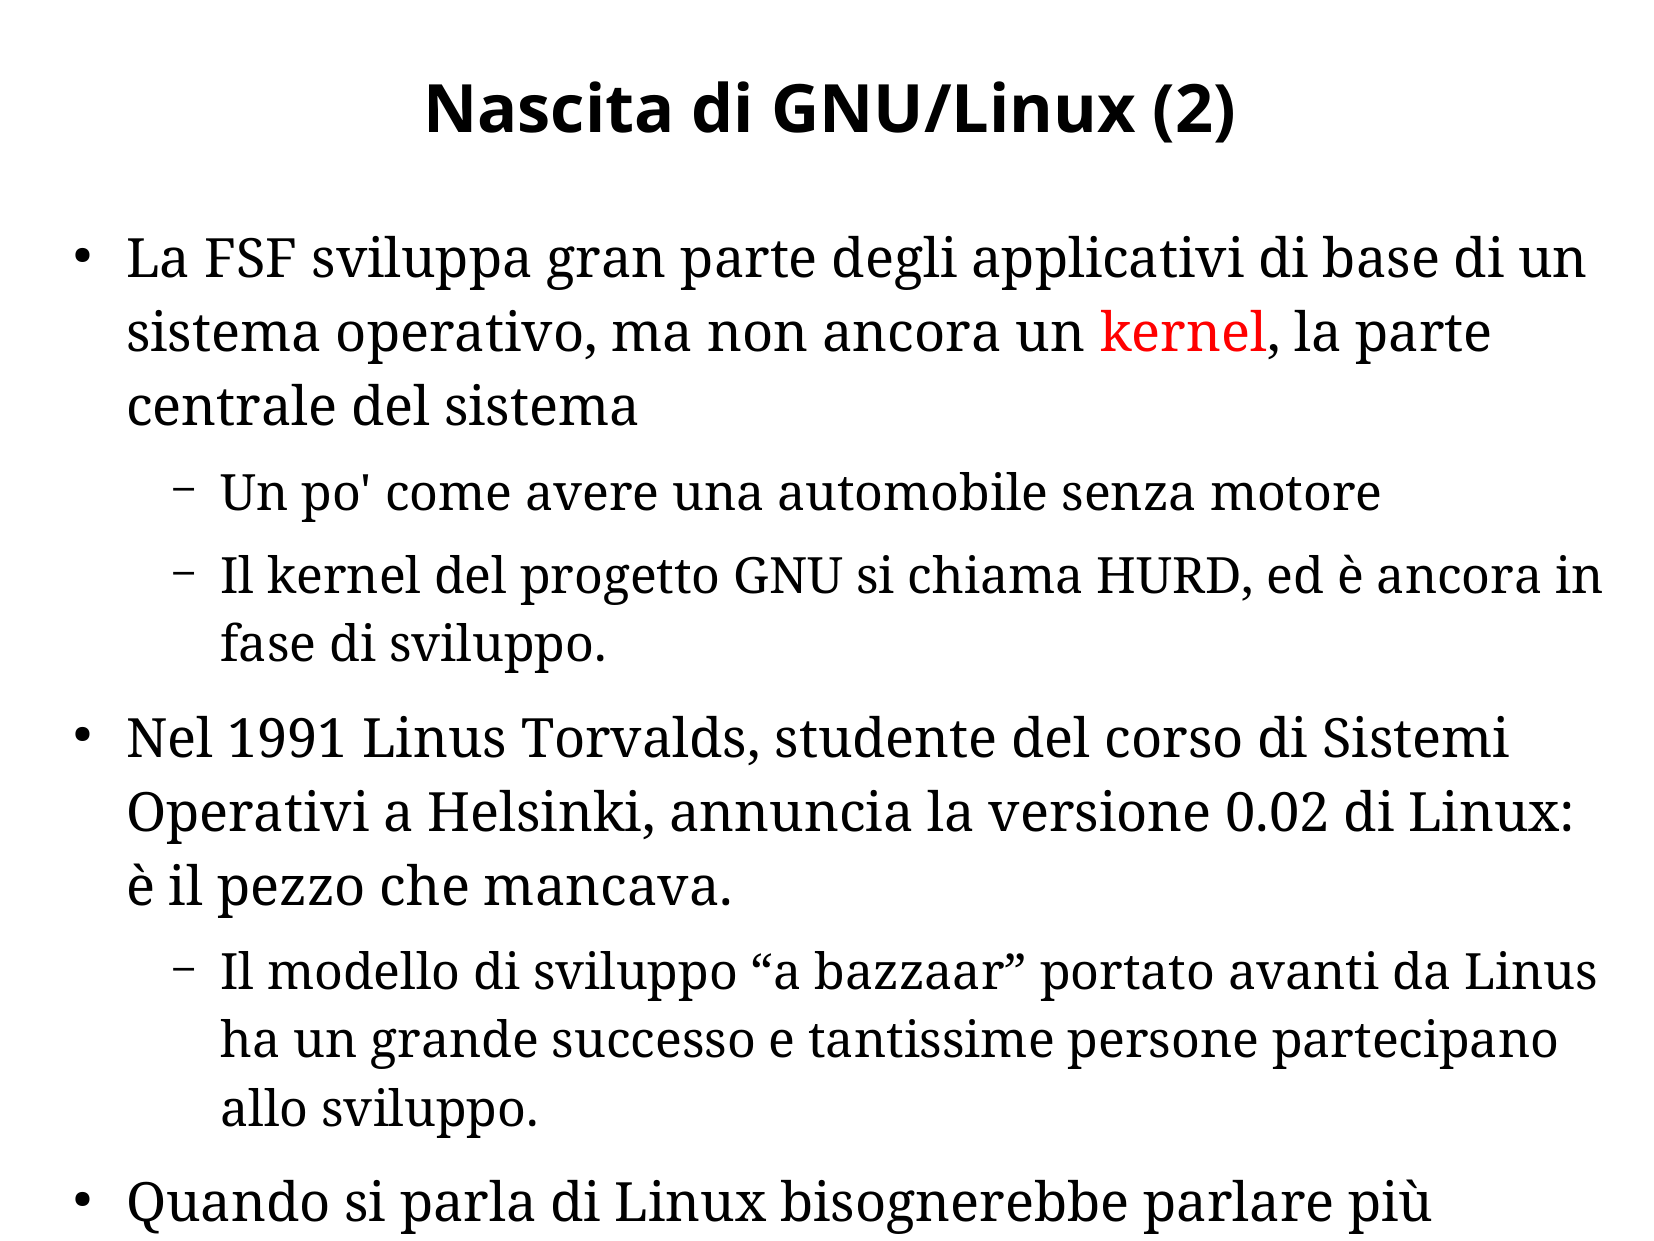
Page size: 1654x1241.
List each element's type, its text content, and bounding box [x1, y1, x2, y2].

title Nascita di GNU/Linux (2) [52, 42, 1608, 173]
list La FSF sviluppa gran parte degli applicativi di base di un sistema operativo, ma non ancora un kernel, la parte centrale del sistema Un po' come avere una automobile senza motore Il kernel del progetto GNU si chiama HURD, ed è ancora in fase di sviluppo. Nel 1991 Linus Torvalds, studente del corso di Sistemi Operativi a Helsinki, annuncia la versione 0.02 di Linux: è il pezzo che mancava. Il modello di sviluppo “a bazzaar” portato avanti da Linus ha un grande successo e tantissime persone partecipano allo sviluppo. Quando si parla di Linux bisognerebbe parlare più correttamente di GNU/Linux per indicare i due contributi più importanti al sistema. [55, 219, 1605, 1179]
